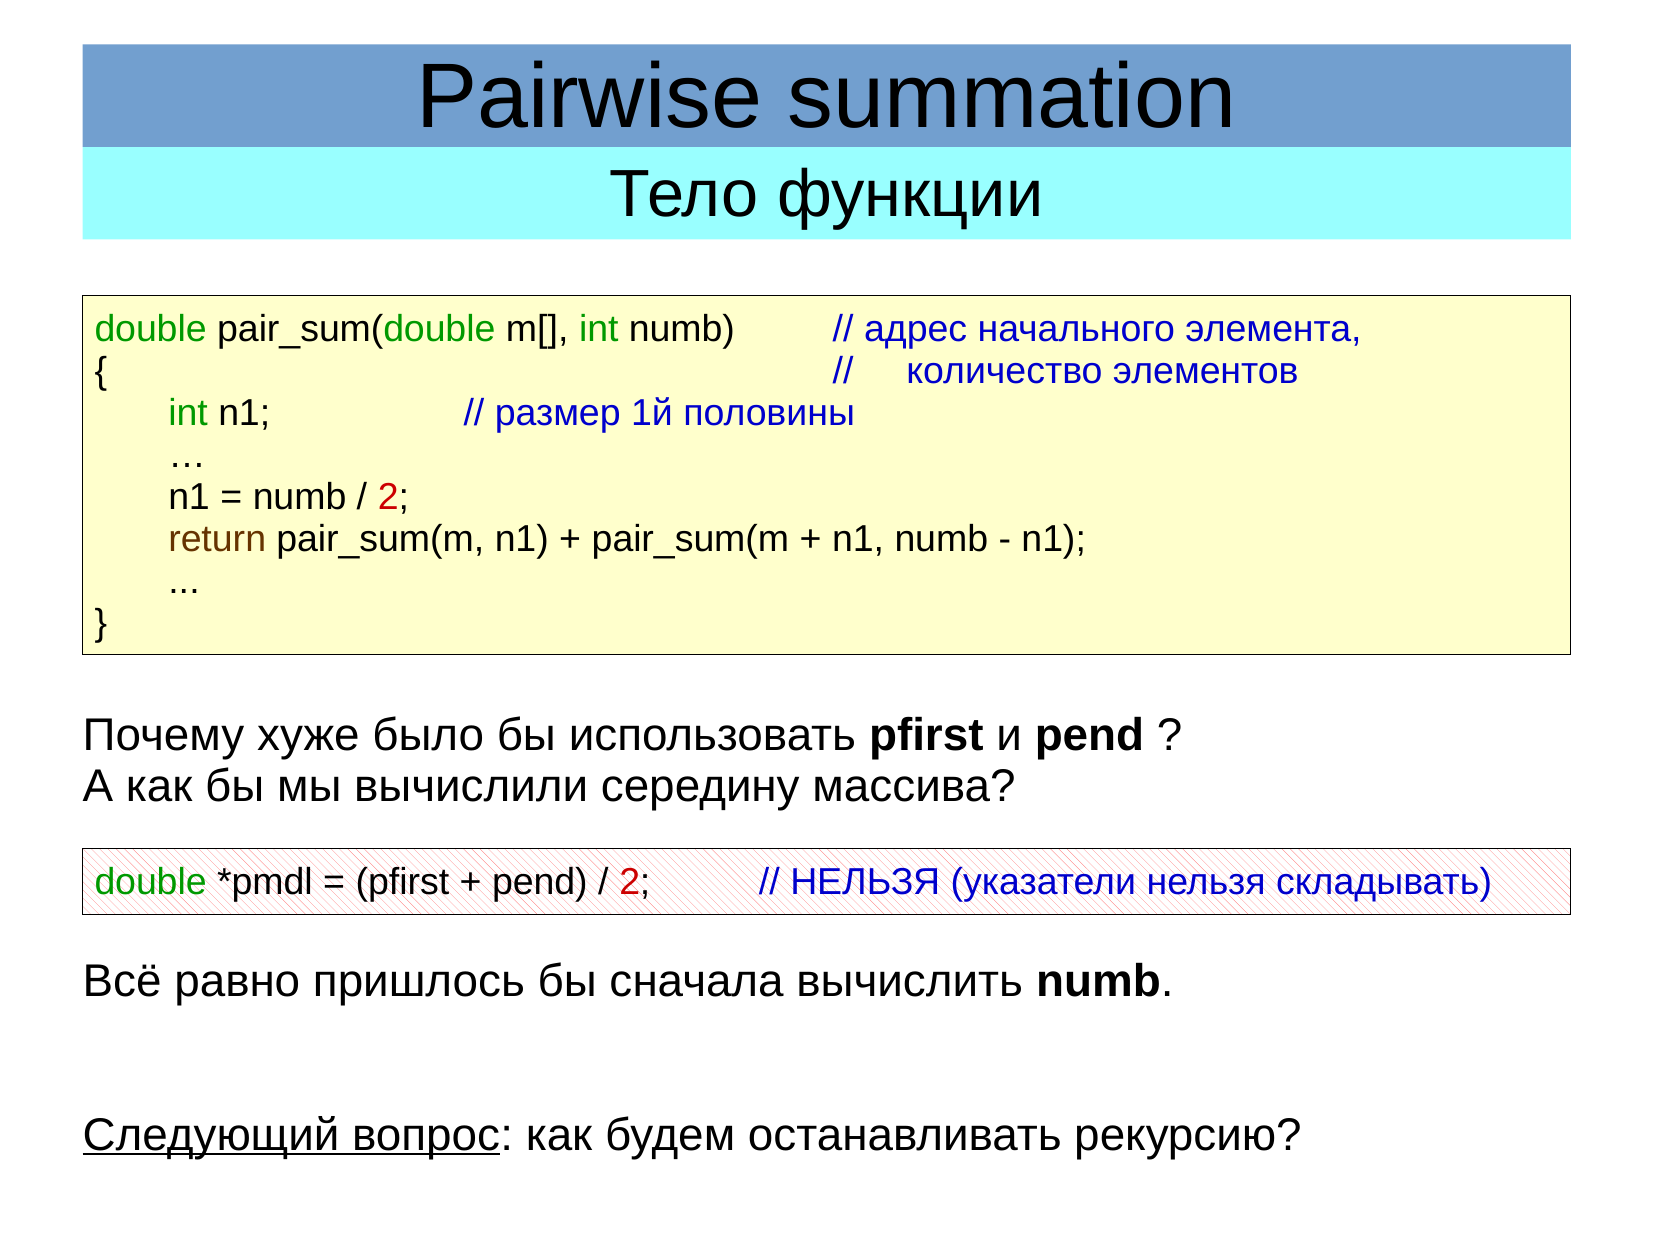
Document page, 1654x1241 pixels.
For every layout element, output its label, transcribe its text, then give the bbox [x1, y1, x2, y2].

text_box Почему хуже было бы использовать pfirst и pend ? А как бы мы вычислили середину массива? [82, 708, 1571, 812]
subtitle double pair_sum(double m[], int numb) // адрес начального элемента, { // количество элементов int n1; // размер 1й половины … n1 = numb / 2; return pair_sum(m, n1) + pair_sum(m + n1, numb - n1); ... } [82, 295, 1571, 655]
text_box double *pmdl = (pfirst + pend) / 2; // НЕЛЬЗЯ (указатели нельзя складывать) [82, 848, 1571, 915]
title Pairwise summation [82, 44, 1571, 147]
title Тело функции [82, 147, 1571, 240]
text_box Всё равно пришлось бы сначала вычислить numb. Следующий вопрос: как будем останавливать рекурсию? [82, 951, 1571, 1164]
